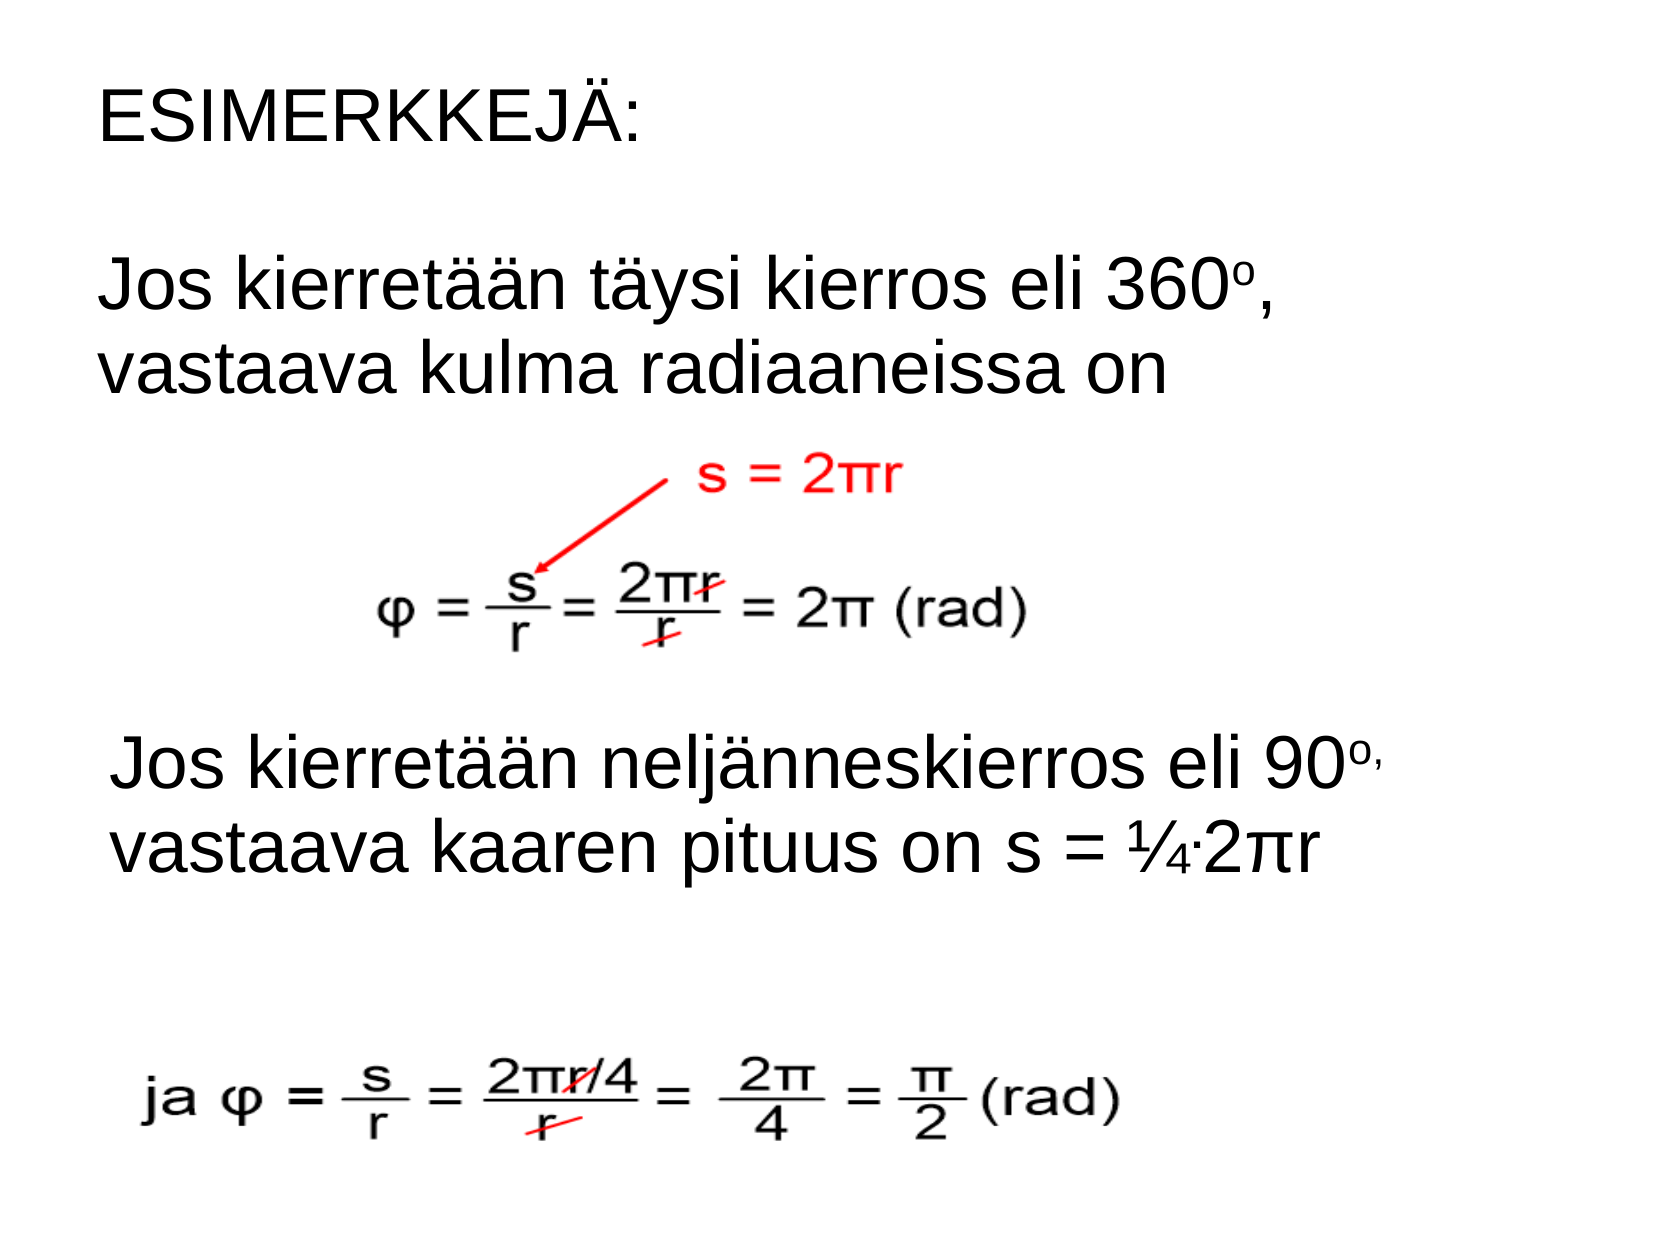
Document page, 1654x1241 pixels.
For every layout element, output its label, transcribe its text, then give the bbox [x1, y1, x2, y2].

text_box Jos kierretään neljänneskierros eli 90o, vastaava kaaren pituus on s = ¼.2πr [94, 713, 1607, 897]
text_box ESIMERKKEJÄ: Jos kierretään täysi kierros eli 360o, vastaava kulma radiaaneissa on [82, 66, 1607, 418]
picture [326, 417, 1076, 683]
picture [94, 1003, 1274, 1164]
